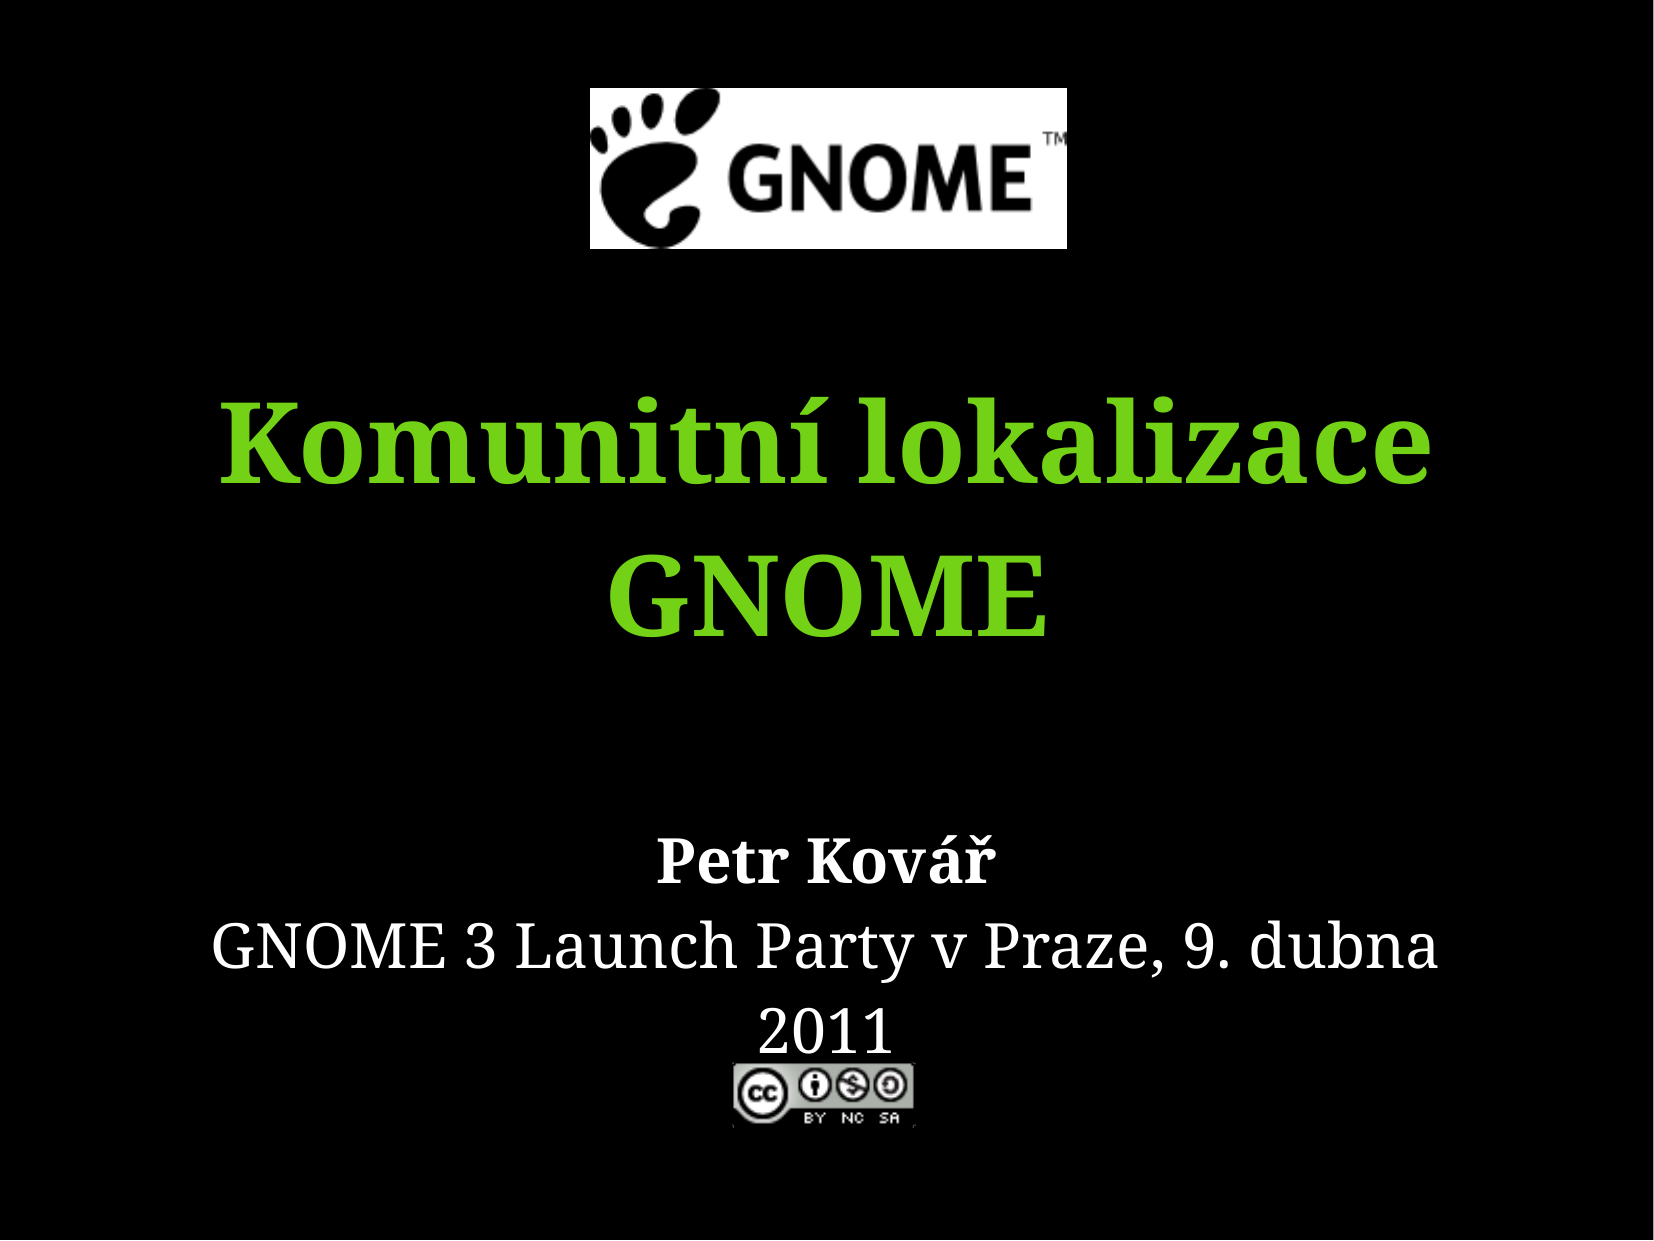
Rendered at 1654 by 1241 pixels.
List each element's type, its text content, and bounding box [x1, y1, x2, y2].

picture [732, 1062, 916, 1128]
text_box Komunitní lokalizace GNOME [118, 147, 1536, 809]
text_box Petr Kovář GNOME 3 Launch Party v Praze, 9. dubna 2011 [118, 809, 1536, 1043]
picture [590, 88, 1067, 249]
